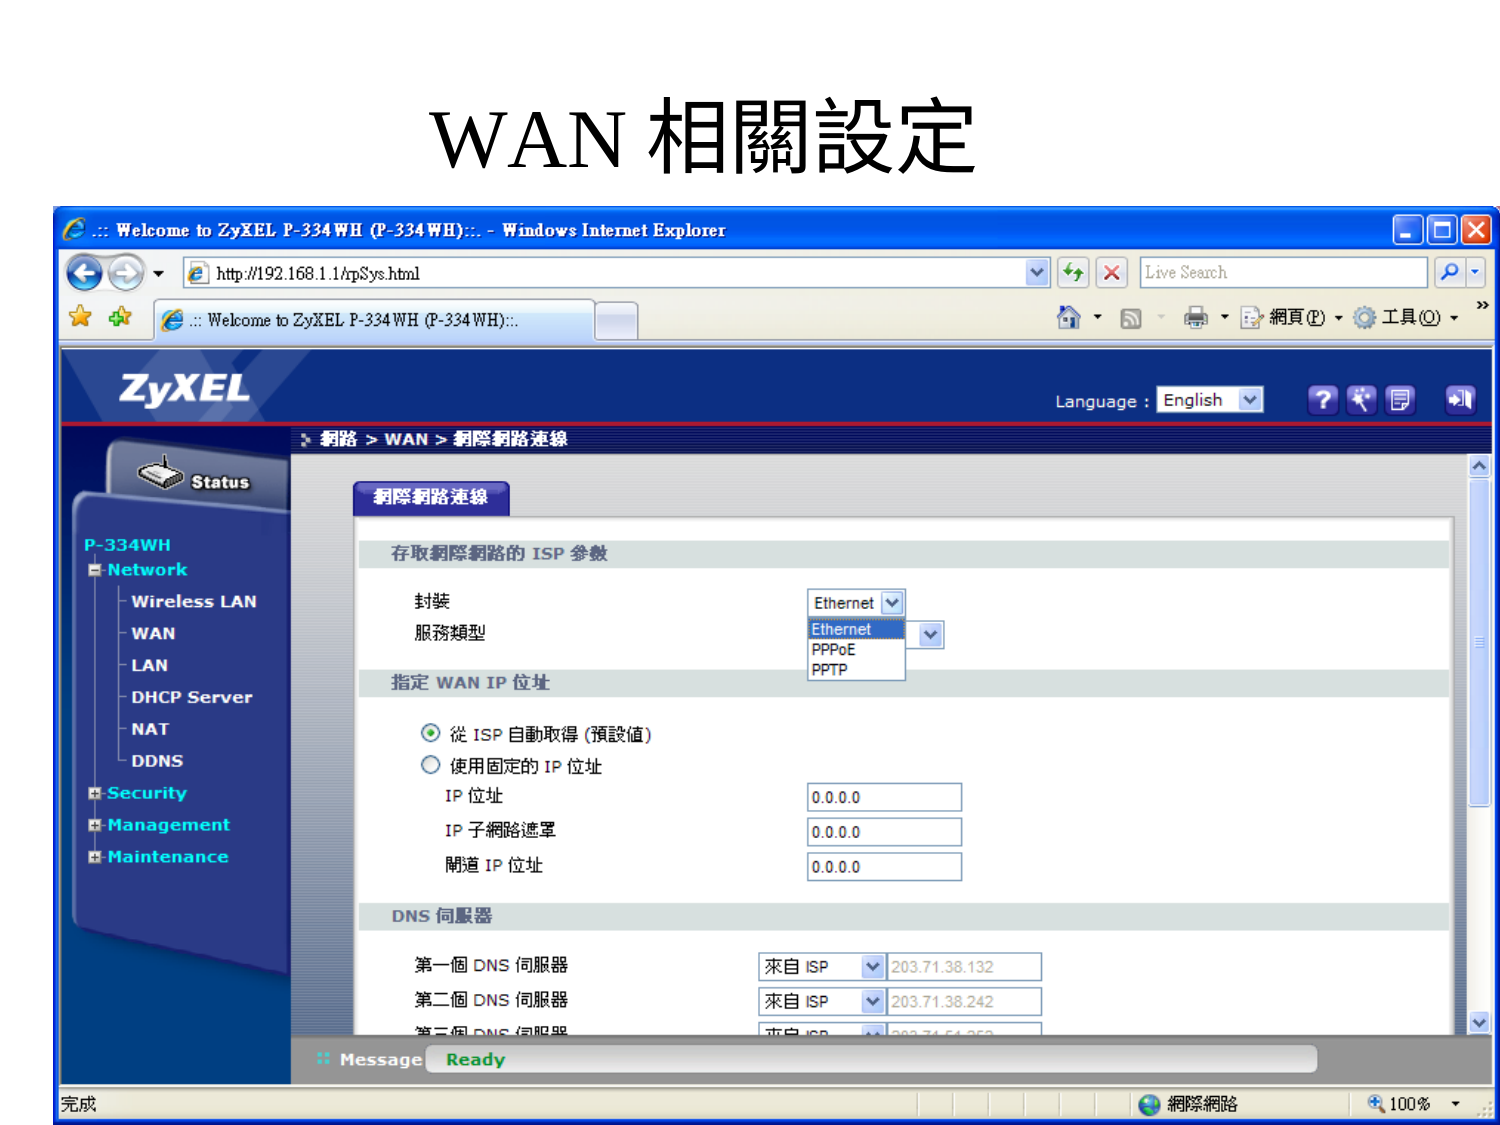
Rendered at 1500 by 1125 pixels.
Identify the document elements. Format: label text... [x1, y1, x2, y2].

picture [53, 206, 1500, 1125]
title WAN相關設定 [66, 44, 1342, 206]
